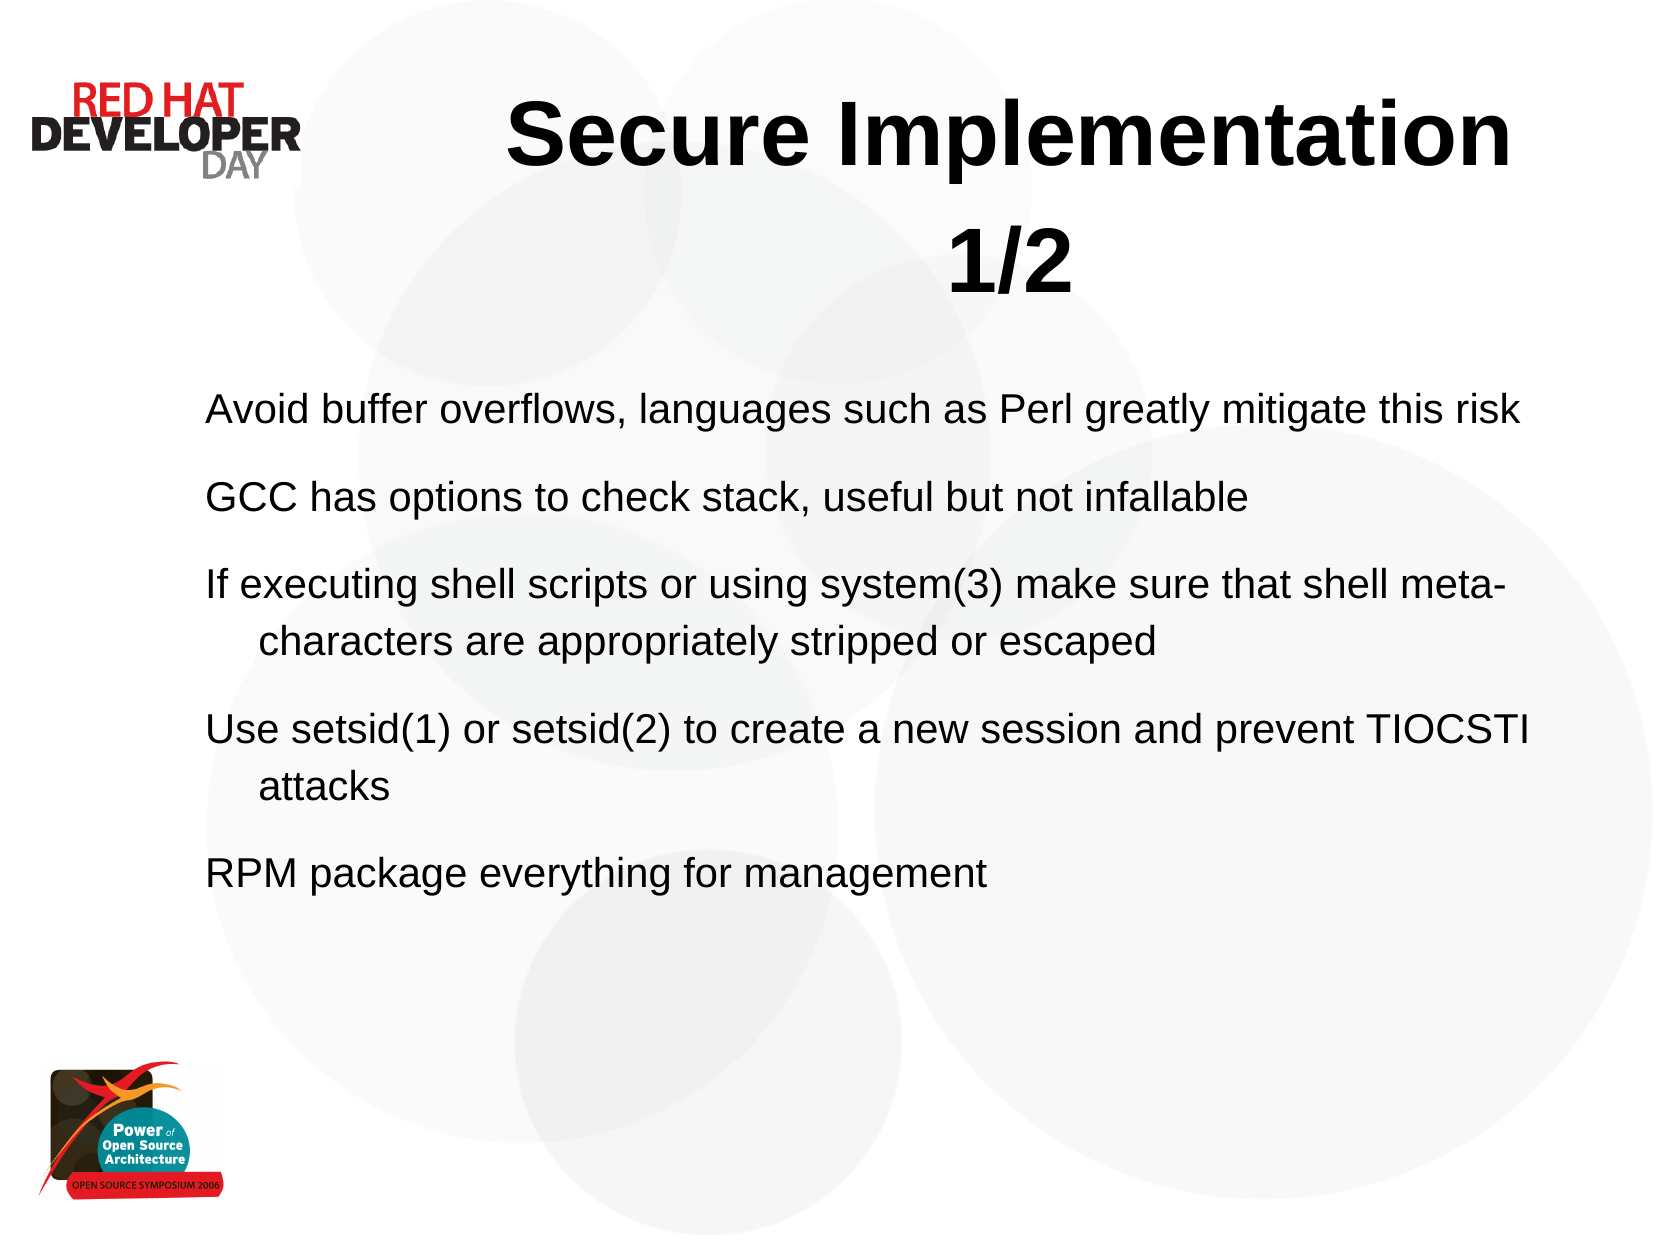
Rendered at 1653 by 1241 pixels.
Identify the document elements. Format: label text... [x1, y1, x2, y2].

list Avoid buffer overflows, languages such as Perl greatly mitigate this risk GCC has options to check stack, useful but not infallable If executing shell scripts or using system(3) make sure that shell meta-characters are appropriately stripped or escaped Use setsid(1) or setsid(2) to create a new session and prevent TIOCSTI attacks RPM package everything for management [187, 374, 1571, 1109]
title Secure Implementation 1/2 [449, 30, 1571, 341]
picture [28, 0, 1653, 1235]
